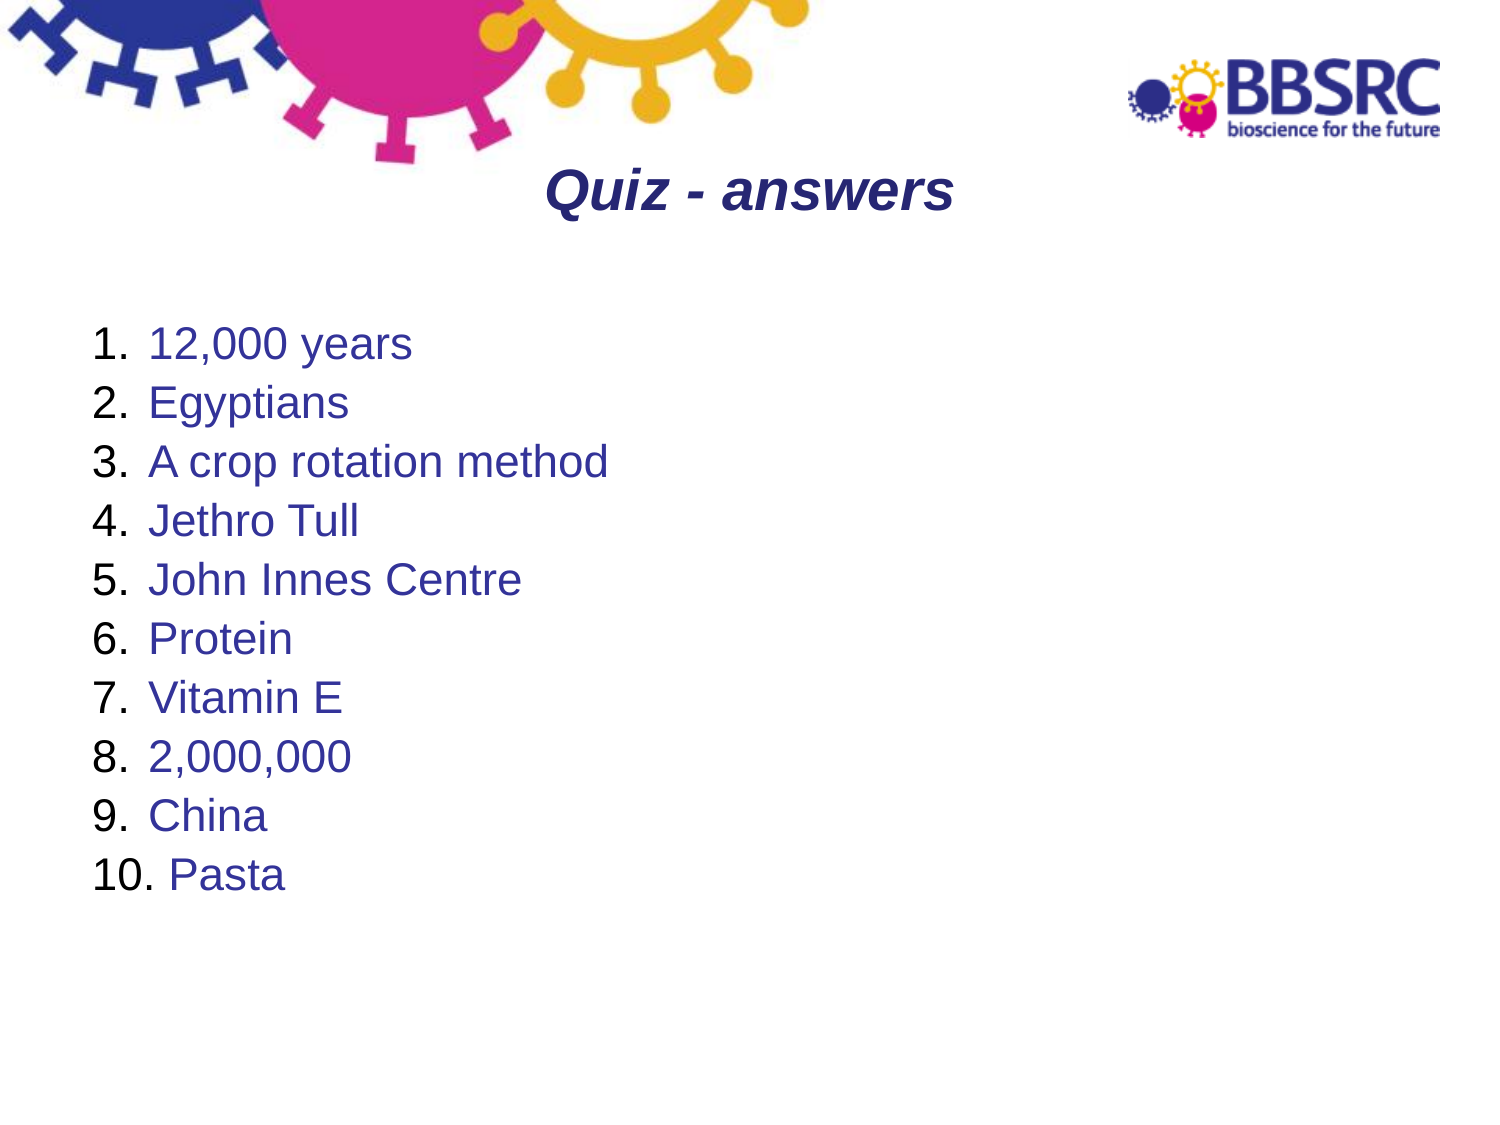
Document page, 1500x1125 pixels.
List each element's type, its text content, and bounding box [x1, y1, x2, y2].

text_box Quiz - answers [0, 150, 1500, 339]
text_box 12,000 years Egyptians A crop rotation method Jethro Tull John Innes Centre Protein Vitamin E 2,000,000 China Pasta [76, 312, 1424, 988]
